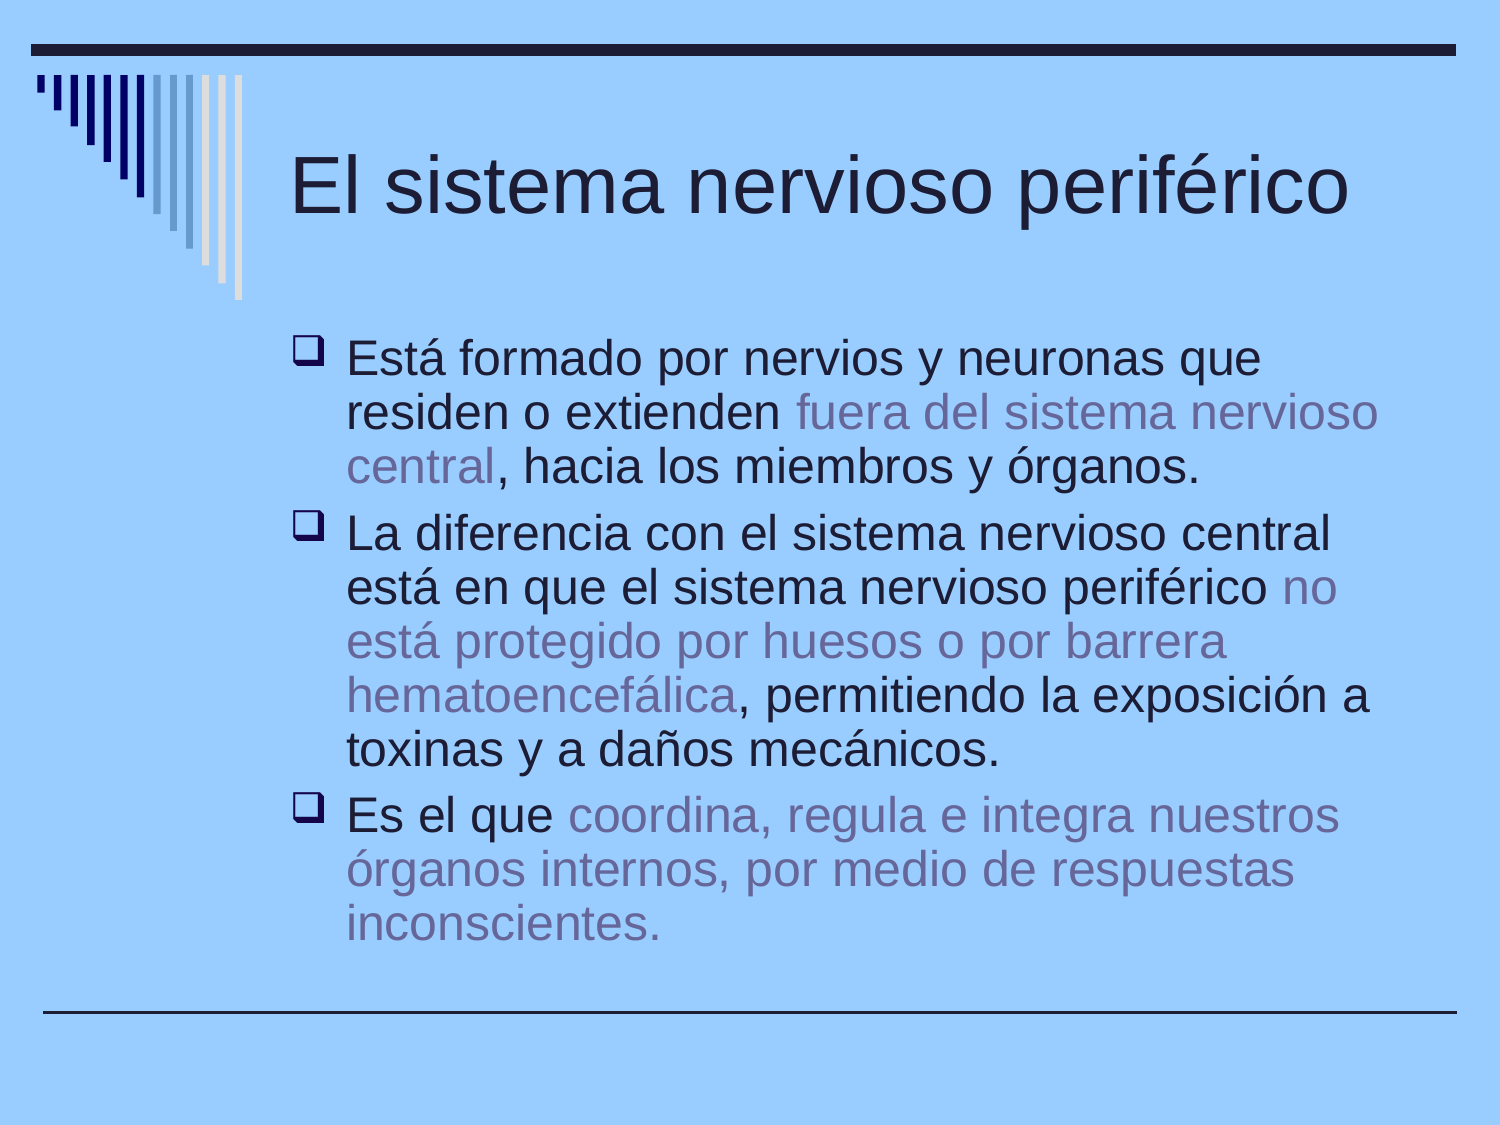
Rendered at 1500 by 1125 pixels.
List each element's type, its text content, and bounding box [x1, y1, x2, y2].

list Está formado por nervios y neuronas que residen o extienden fuera del sistema nervioso central, hacia los miembros y órganos. La diferencia con el sistema nervioso central está en que el sistema nervioso periférico no está protegido por huesos o por barrera hematoencefálica, permitiendo la exposición a toxinas y a daños mecánicos. Es el que coordina, regula e integra nuestros órganos internos, por medio de respuestas inconscientes. [274, 324, 1425, 1026]
title El sistema nervioso periférico [274, 75, 1425, 288]
